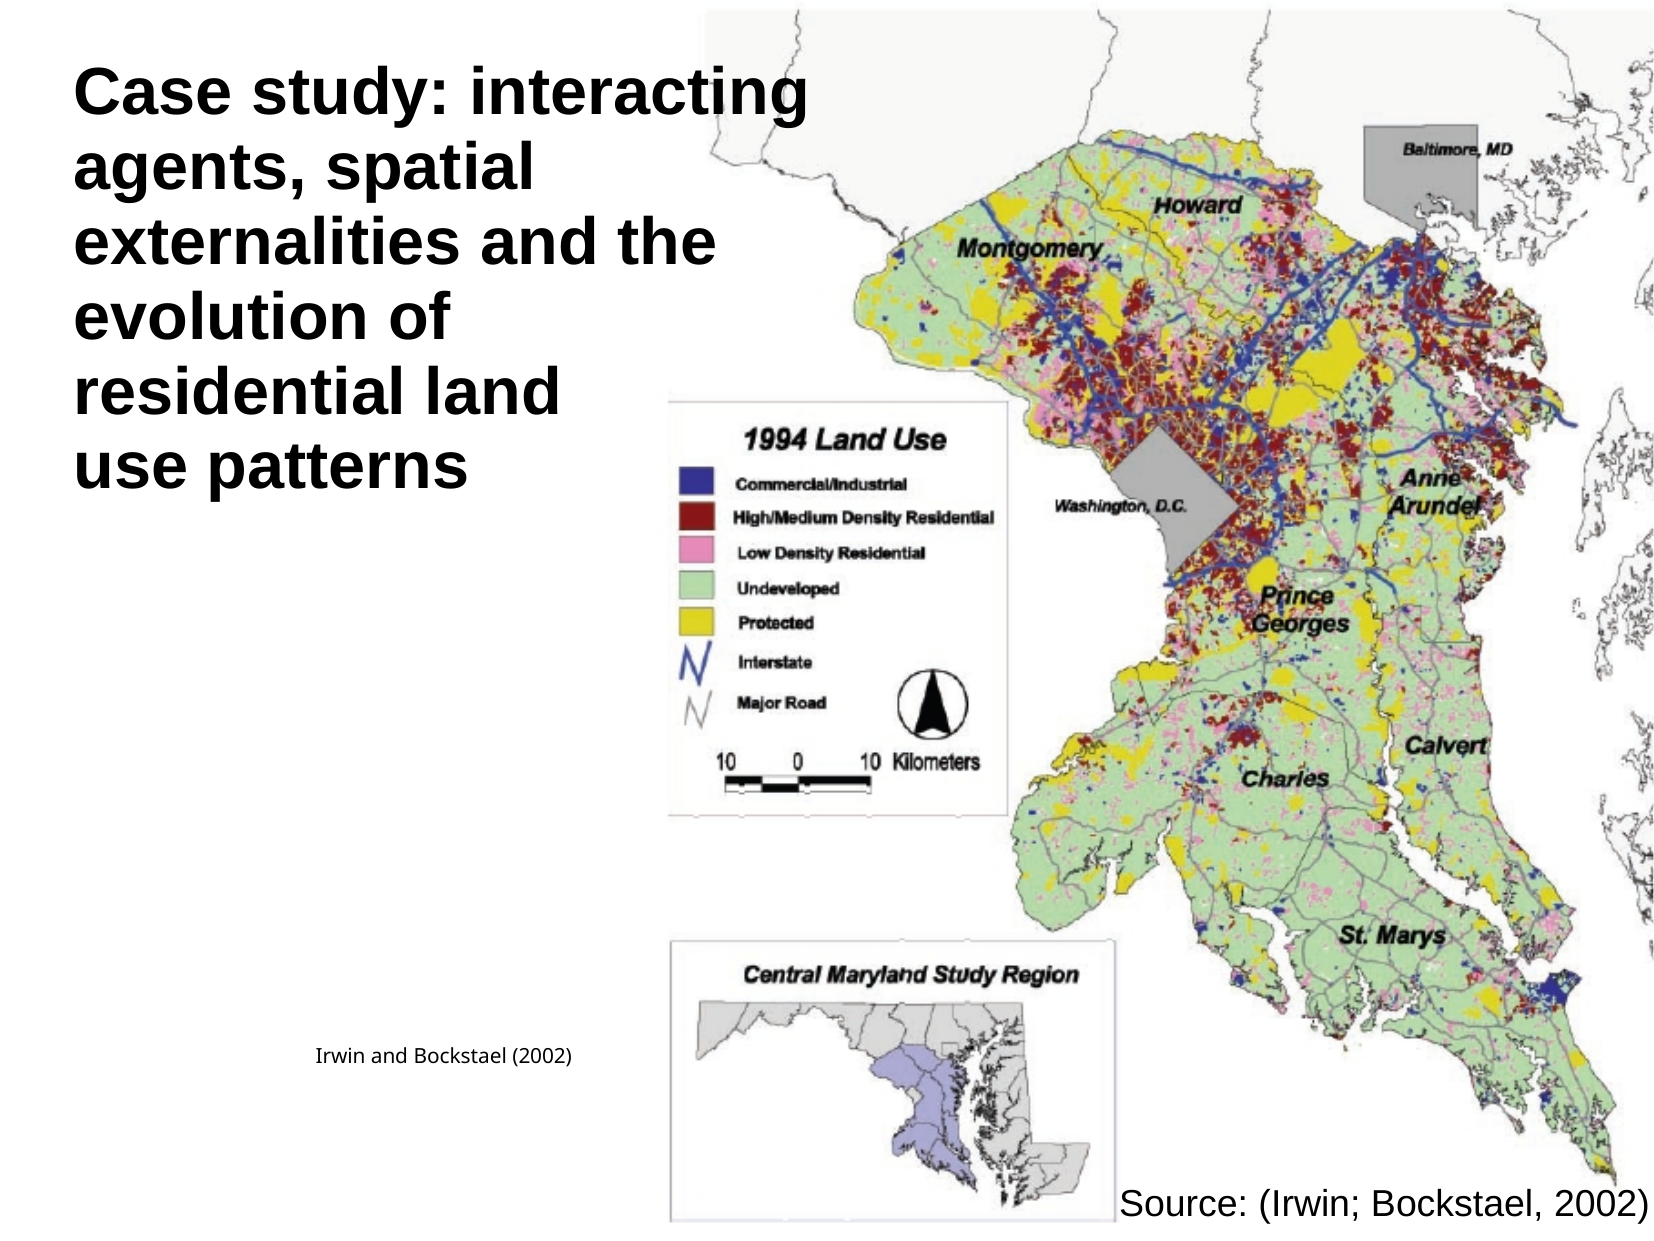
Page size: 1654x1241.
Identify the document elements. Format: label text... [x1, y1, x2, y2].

picture [643, 667, 1654, 1241]
text_box Case study: interacting agents, spatial externalities and the evolution of residential land use patterns [59, 47, 1654, 667]
text_box Source: (Irwin; Bockstael, 2002) [1104, 1175, 1654, 1241]
text_box Irwin and Bockstael (2002) [295, 1033, 611, 1073]
picture [643, 0, 1654, 47]
